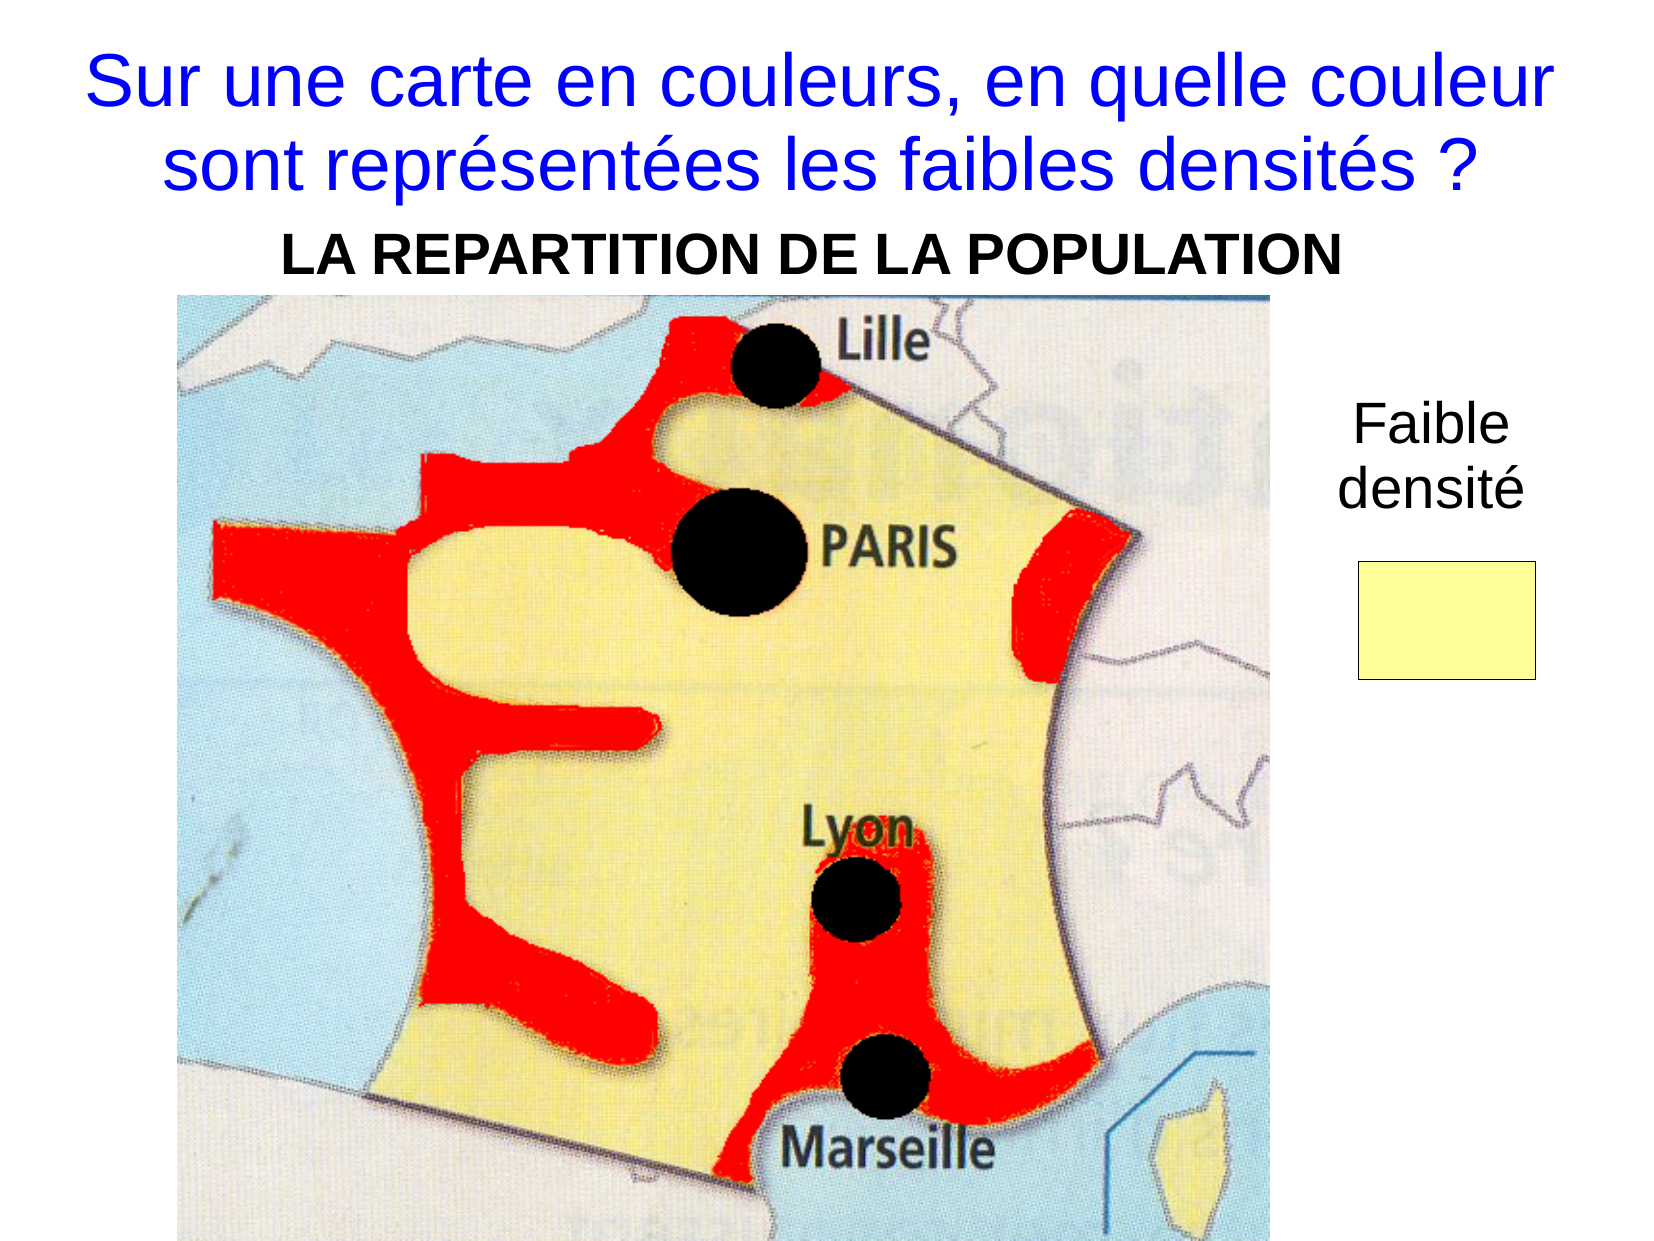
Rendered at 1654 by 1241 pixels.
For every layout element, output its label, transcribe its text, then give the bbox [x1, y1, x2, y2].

text_box [1358, 561, 1536, 680]
title Sur une carte en couleurs, en quelle couleur sont représentées les faibles densités ? [76, 38, 1566, 207]
text_box Faible densité [1299, 383, 1565, 529]
text_box LA REPARTITION DE LA POPULATION [29, 213, 1595, 296]
picture [177, 296, 1270, 1241]
